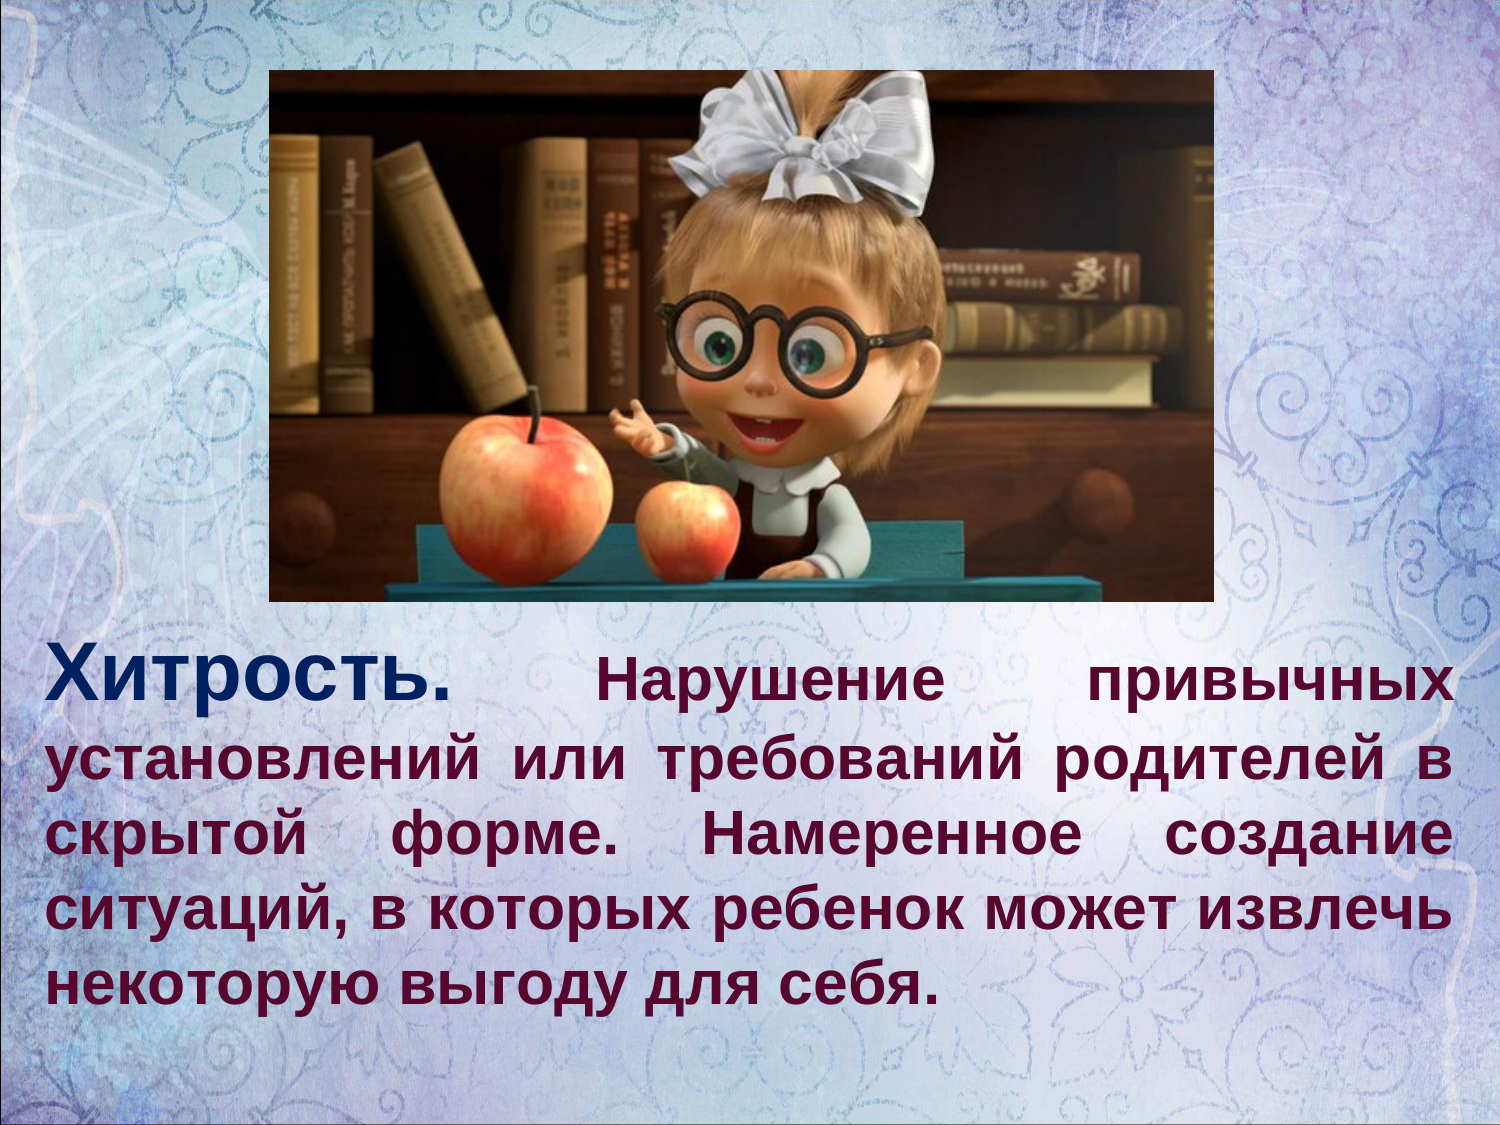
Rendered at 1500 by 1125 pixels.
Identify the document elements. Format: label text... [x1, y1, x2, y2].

picture [0, 0, 1500, 1125]
text_box Хитрость. Нарушение привычных установлений или требований родителей в скрытой форме. Намеренное создание ситуаций, в которых ребенок может извлечь некоторую выгоду для себя. [29, 609, 1471, 1025]
